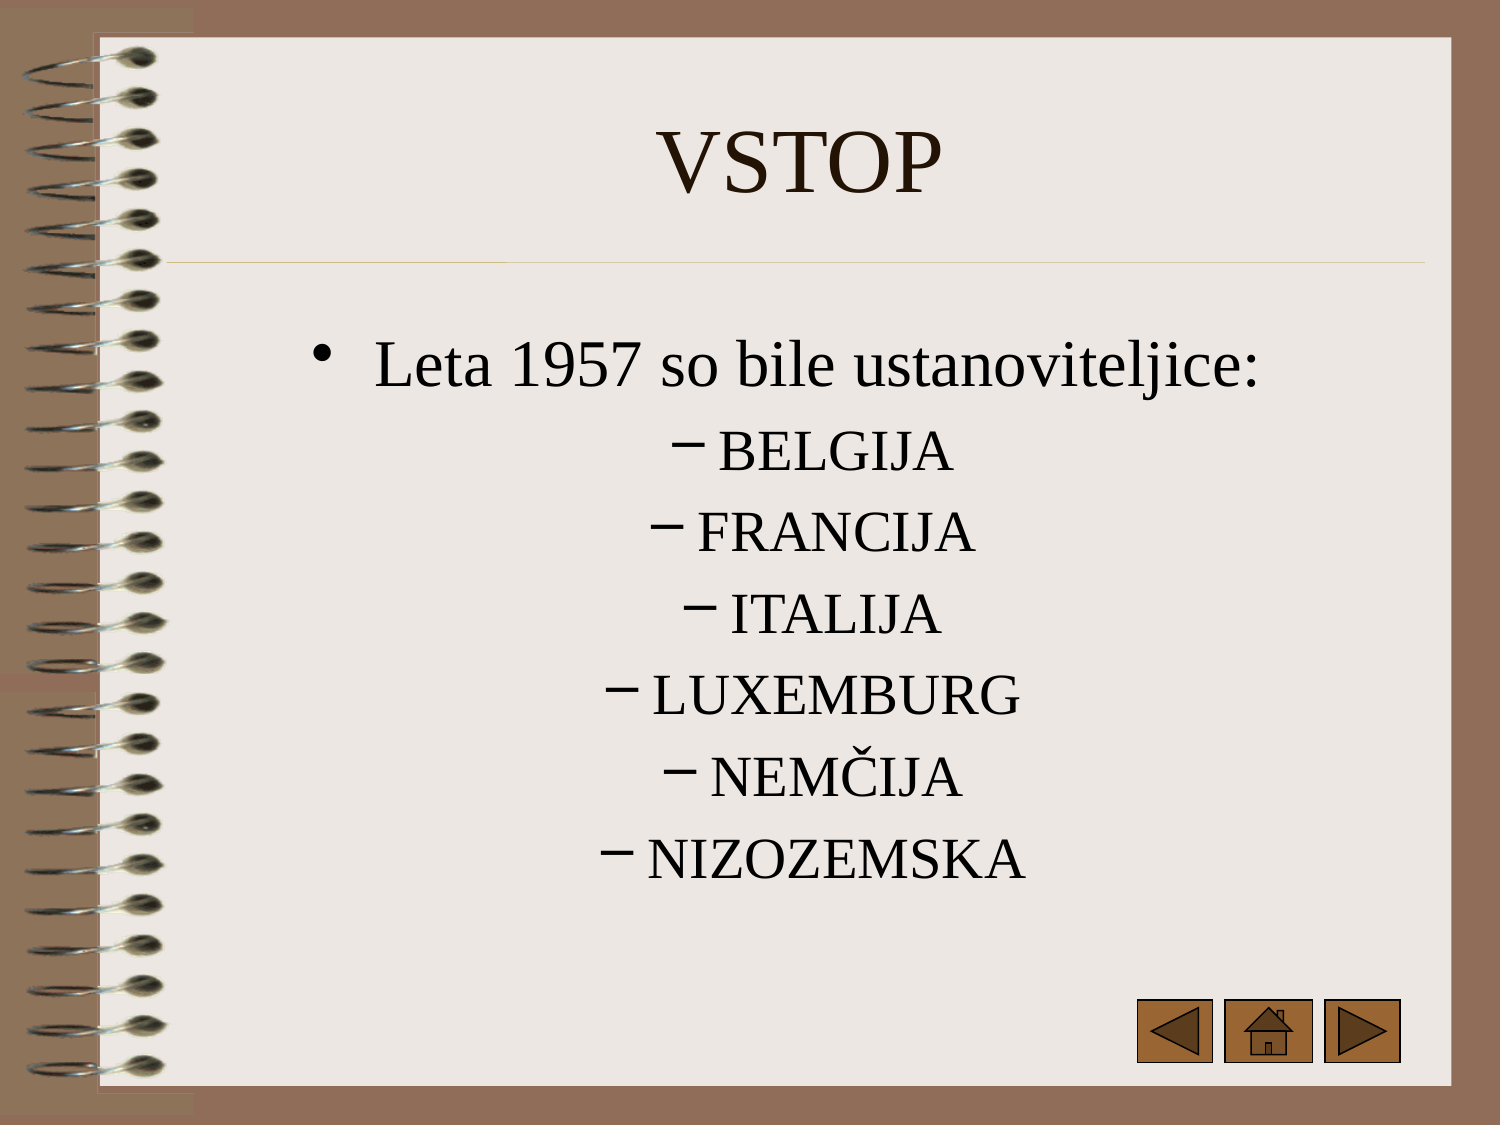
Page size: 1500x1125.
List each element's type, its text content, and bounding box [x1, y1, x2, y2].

picture [0, 8, 194, 674]
list Leta 1957 so bile ustanoviteljice: BELGIJA FRANCIJA ITALIJA LUXEMBURG NEMČIJA NIZOZEMSKA [186, 312, 1364, 988]
text_box [1324, 999, 1400, 1063]
text_box [1137, 999, 1213, 1063]
title VSTOP [174, 62, 1425, 250]
text_box [1224, 999, 1313, 1063]
picture [0, 692, 194, 1115]
